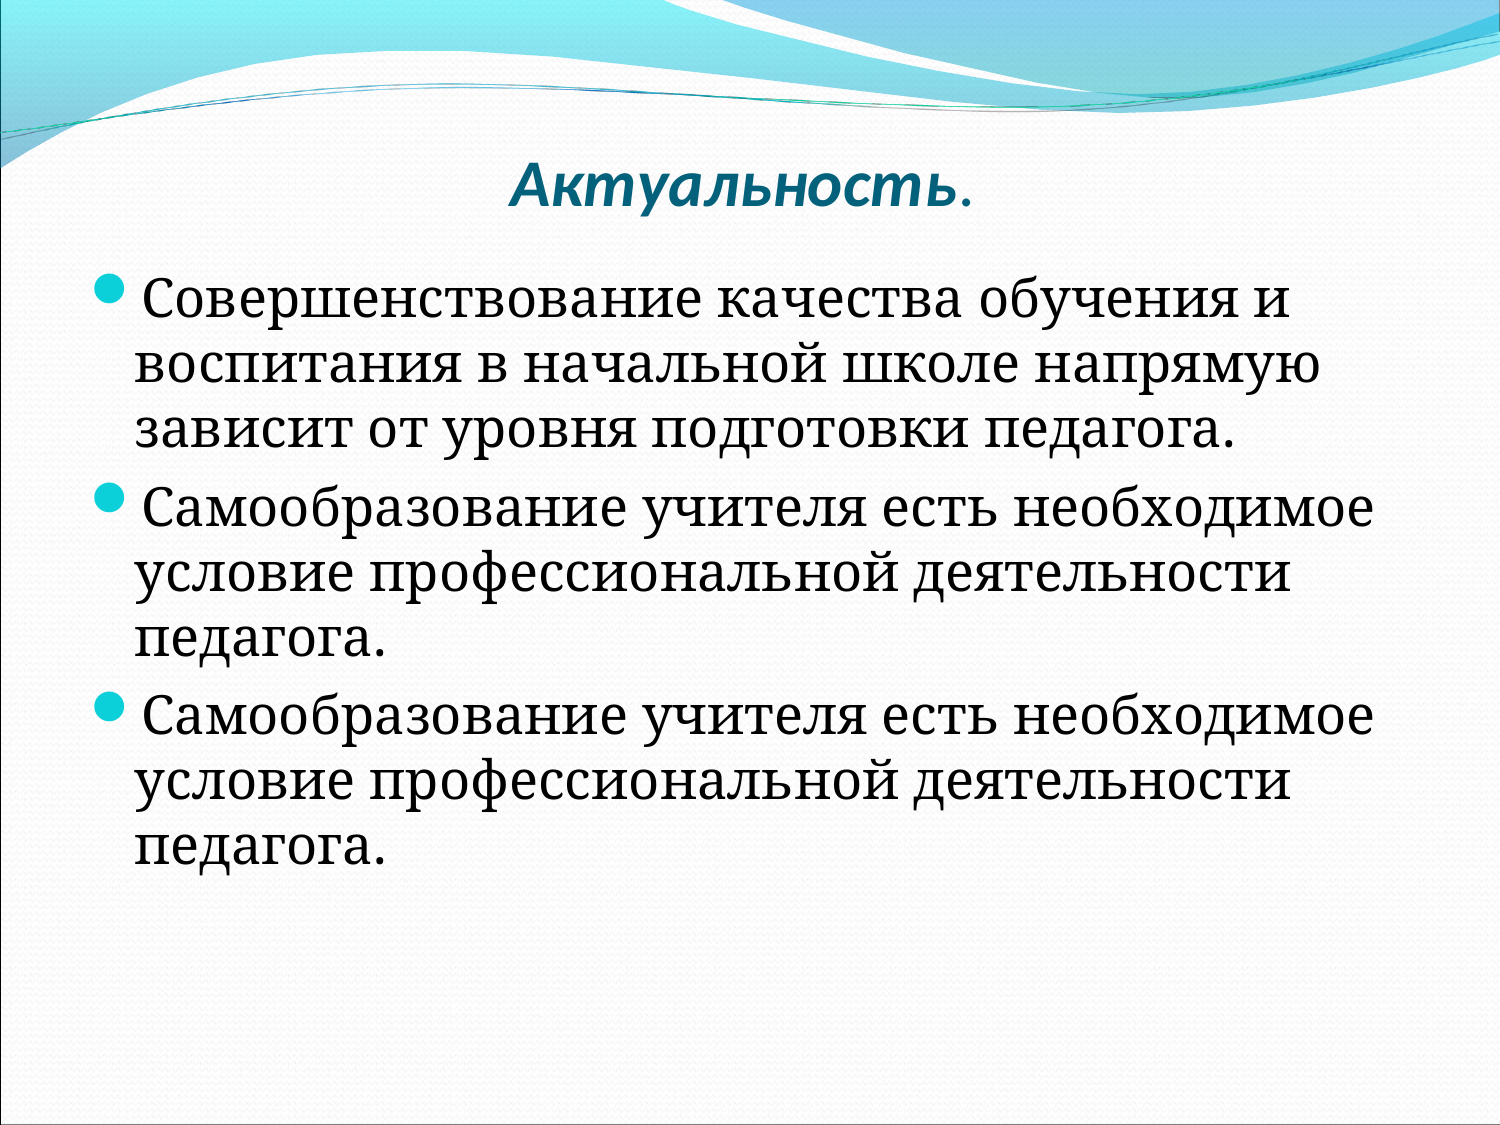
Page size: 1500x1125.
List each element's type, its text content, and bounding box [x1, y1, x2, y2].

picture [0, 0, 1500, 1125]
list Совершенствование качества обучения и воспитания в начальной школе напрямую зависит от уровня подготовки педагога. Самообразование учителя есть необходимое условие профессиональной деятельности педагога. Самообразование учителя есть необходимое условие профессиональной деятельности педагога. [75, 255, 1426, 1038]
title Актуальность. [75, 115, 1426, 221]
